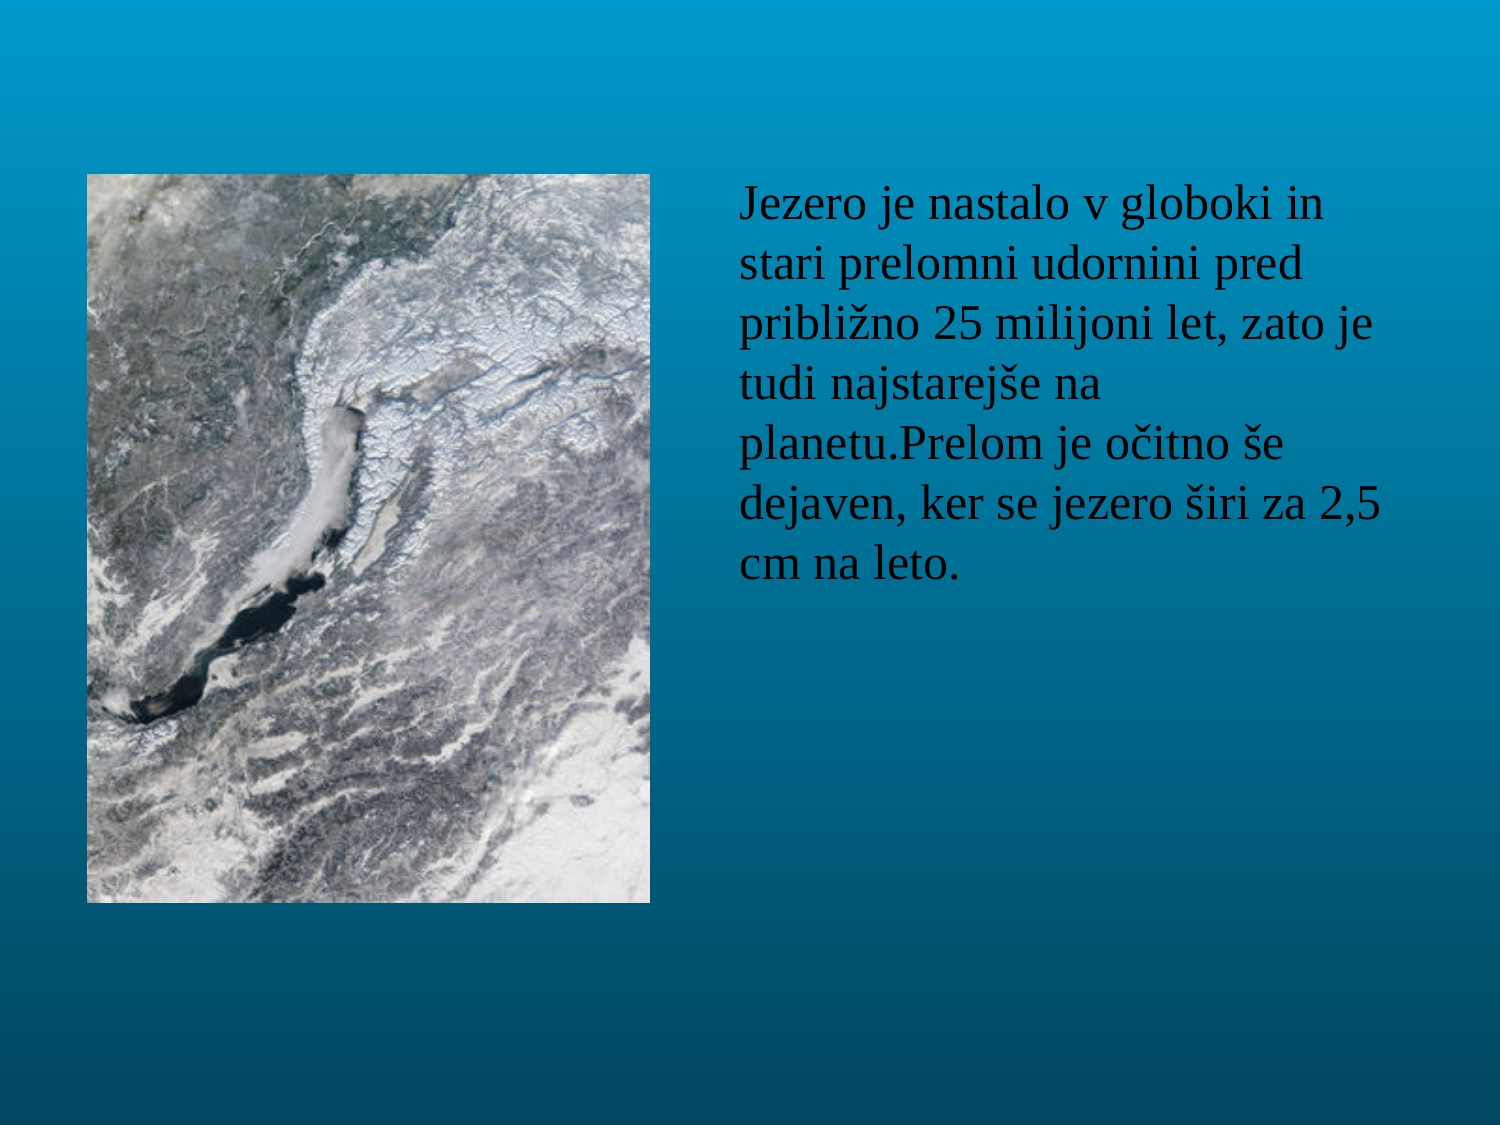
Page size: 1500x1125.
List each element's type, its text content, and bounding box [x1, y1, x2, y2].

text_box Jezero je nastalo v globoki in stari prelomni udornini pred približno 25 milijoni let, zato je tudi najstarejše na planetu.Prelom je očitno še dejaven, ker se jezero širi za 2,5 cm na leto. [724, 162, 1413, 598]
picture [88, 175, 649, 902]
